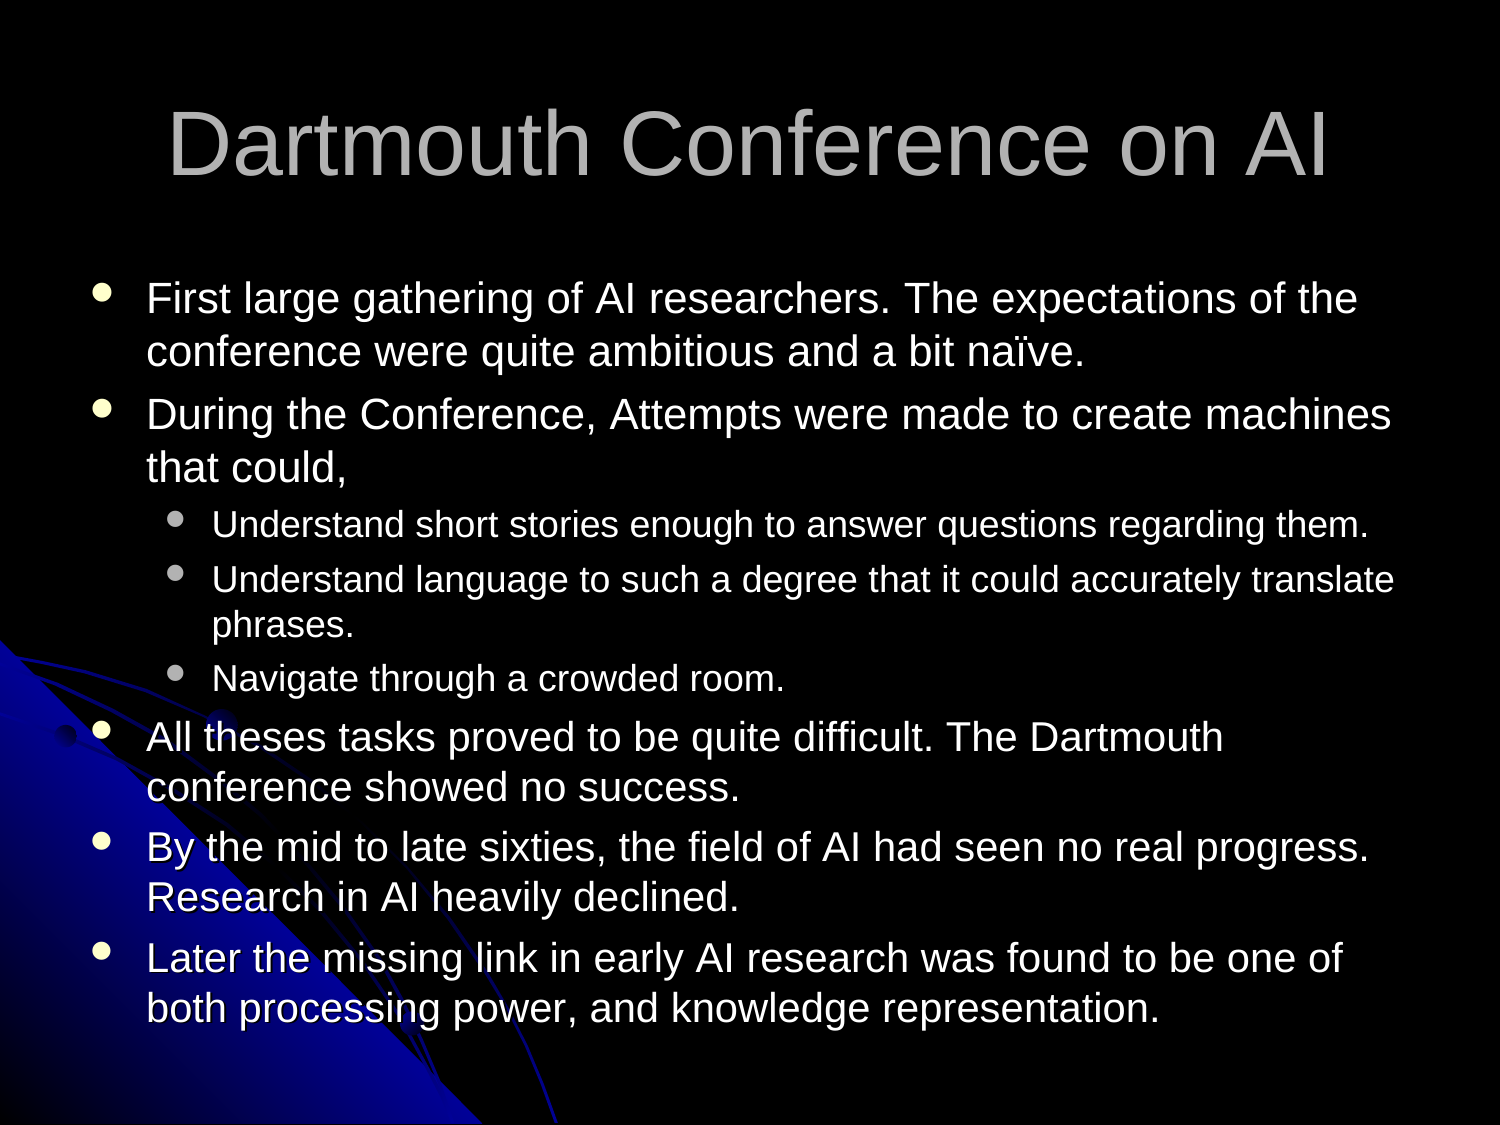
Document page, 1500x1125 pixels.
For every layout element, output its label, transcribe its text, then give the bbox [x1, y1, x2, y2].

list First large gathering of AI researchers. The expectations of the conference were quite ambitious and a bit naïve. During the Conference, Attempts were made to create machines that could, Understand short stories enough to answer questions regarding them. Understand language to such a degree that it could accurately translate phrases. Navigate through a crowded room. All theses tasks proved to be quite difficult. The Dartmouth conference showed no success. By the mid to late sixties, the field of AI had seen no real progress. Research in AI heavily declined. Later the missing link in early AI research was found to be one of both processing power, and knowledge representation. [75, 262, 1426, 1101]
title Dartmouth Conference on AI [75, 45, 1426, 233]
